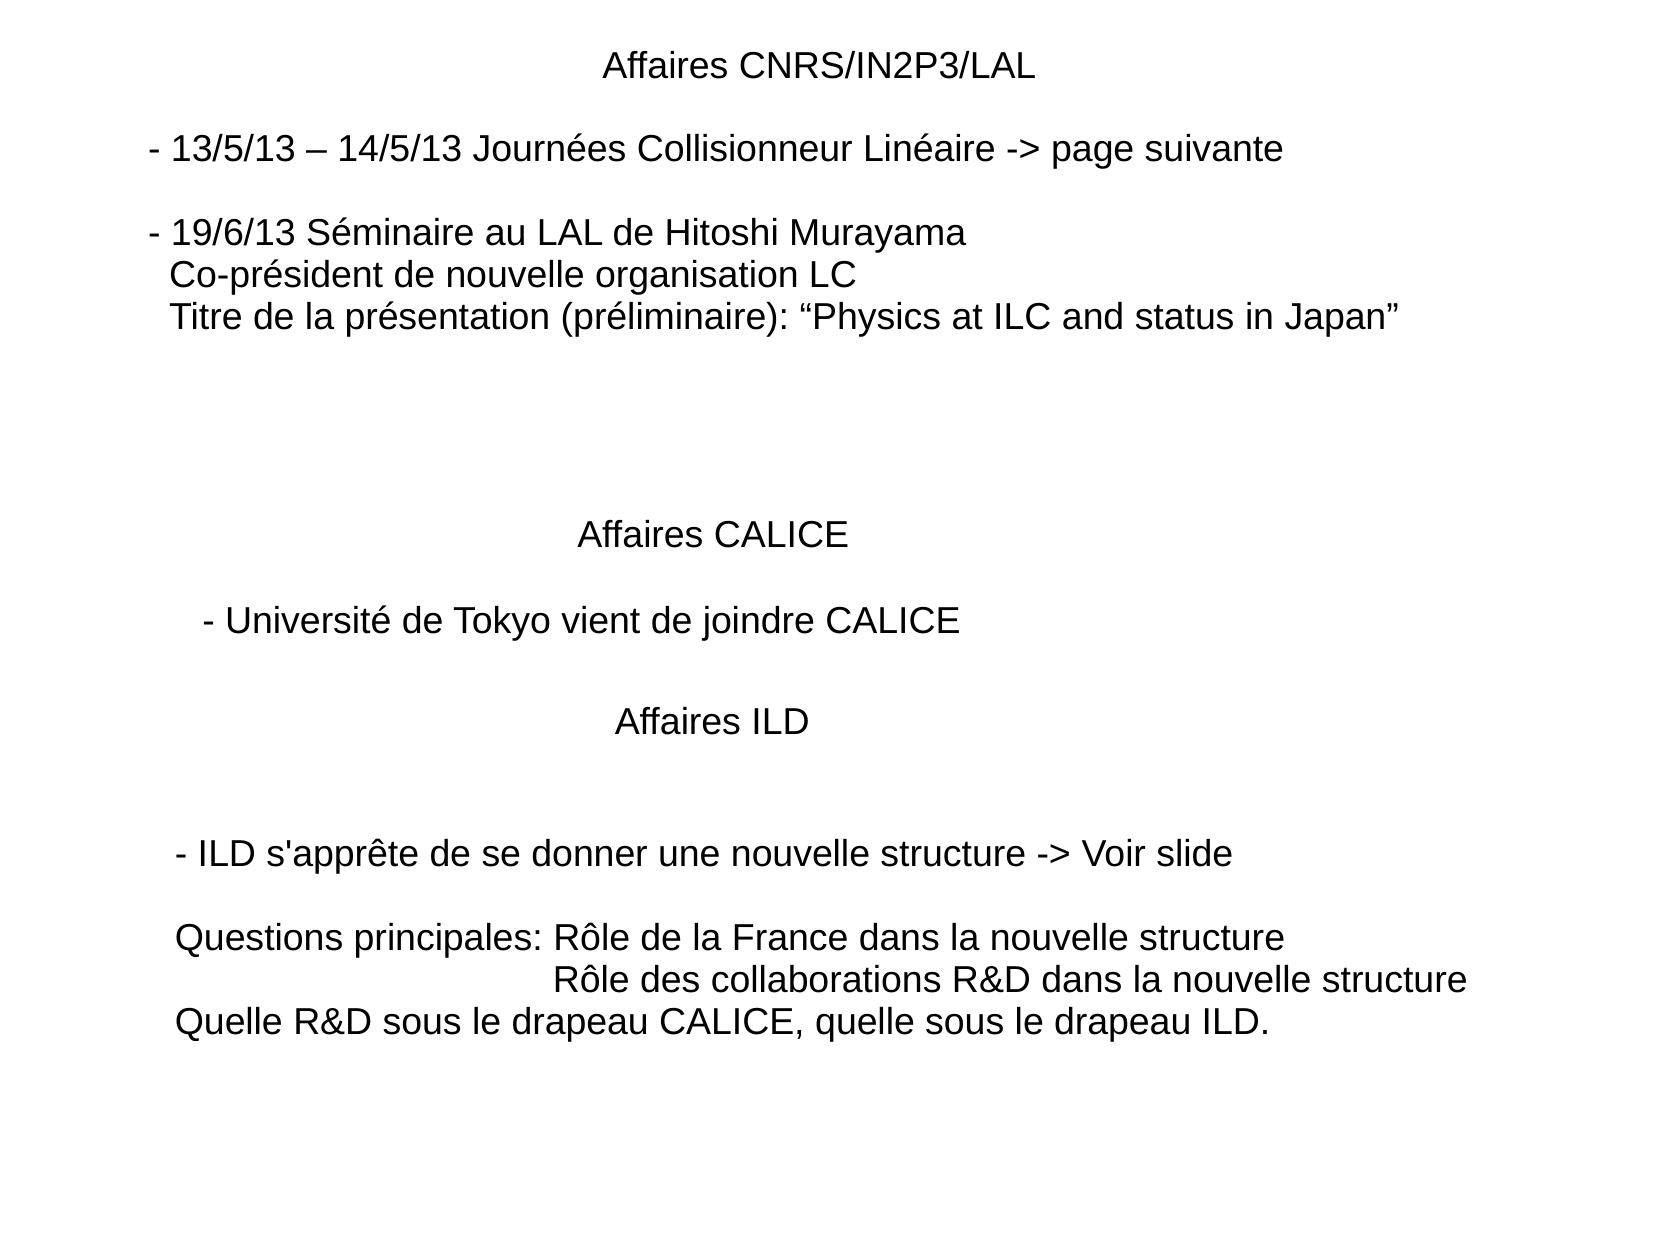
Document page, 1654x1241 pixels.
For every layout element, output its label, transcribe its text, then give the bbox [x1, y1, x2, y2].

text_box - Université de Tokyo vient de joindre CALICE [187, 592, 978, 650]
text_box Affaires CNRS/IN2P3/LAL [587, 37, 1053, 95]
text_box - ILD s'apprête de se donner une nouvelle structure -> Voir slide Questions principales: Rôle de la France dans la nouvelle structure Rôle des collaborations R&D dans la nouvelle structure Quelle R&D sous le drapeau CALICE, quelle sous le drapeau ILD. [160, 825, 1482, 1092]
text_box Affaires ILD [600, 693, 825, 751]
text_box - 13/5/13 – 14/5/13 Journées Collisionneur Linéaire -> page suivante - 19/6/13 Séminaire au LAL de Hitoshi Murayama Co-président de nouvelle organisation LC Titre de la présentation (préliminaire): “Physics at ILC and status in Japan” [133, 120, 1417, 472]
text_box Affaires CALICE [562, 505, 865, 563]
